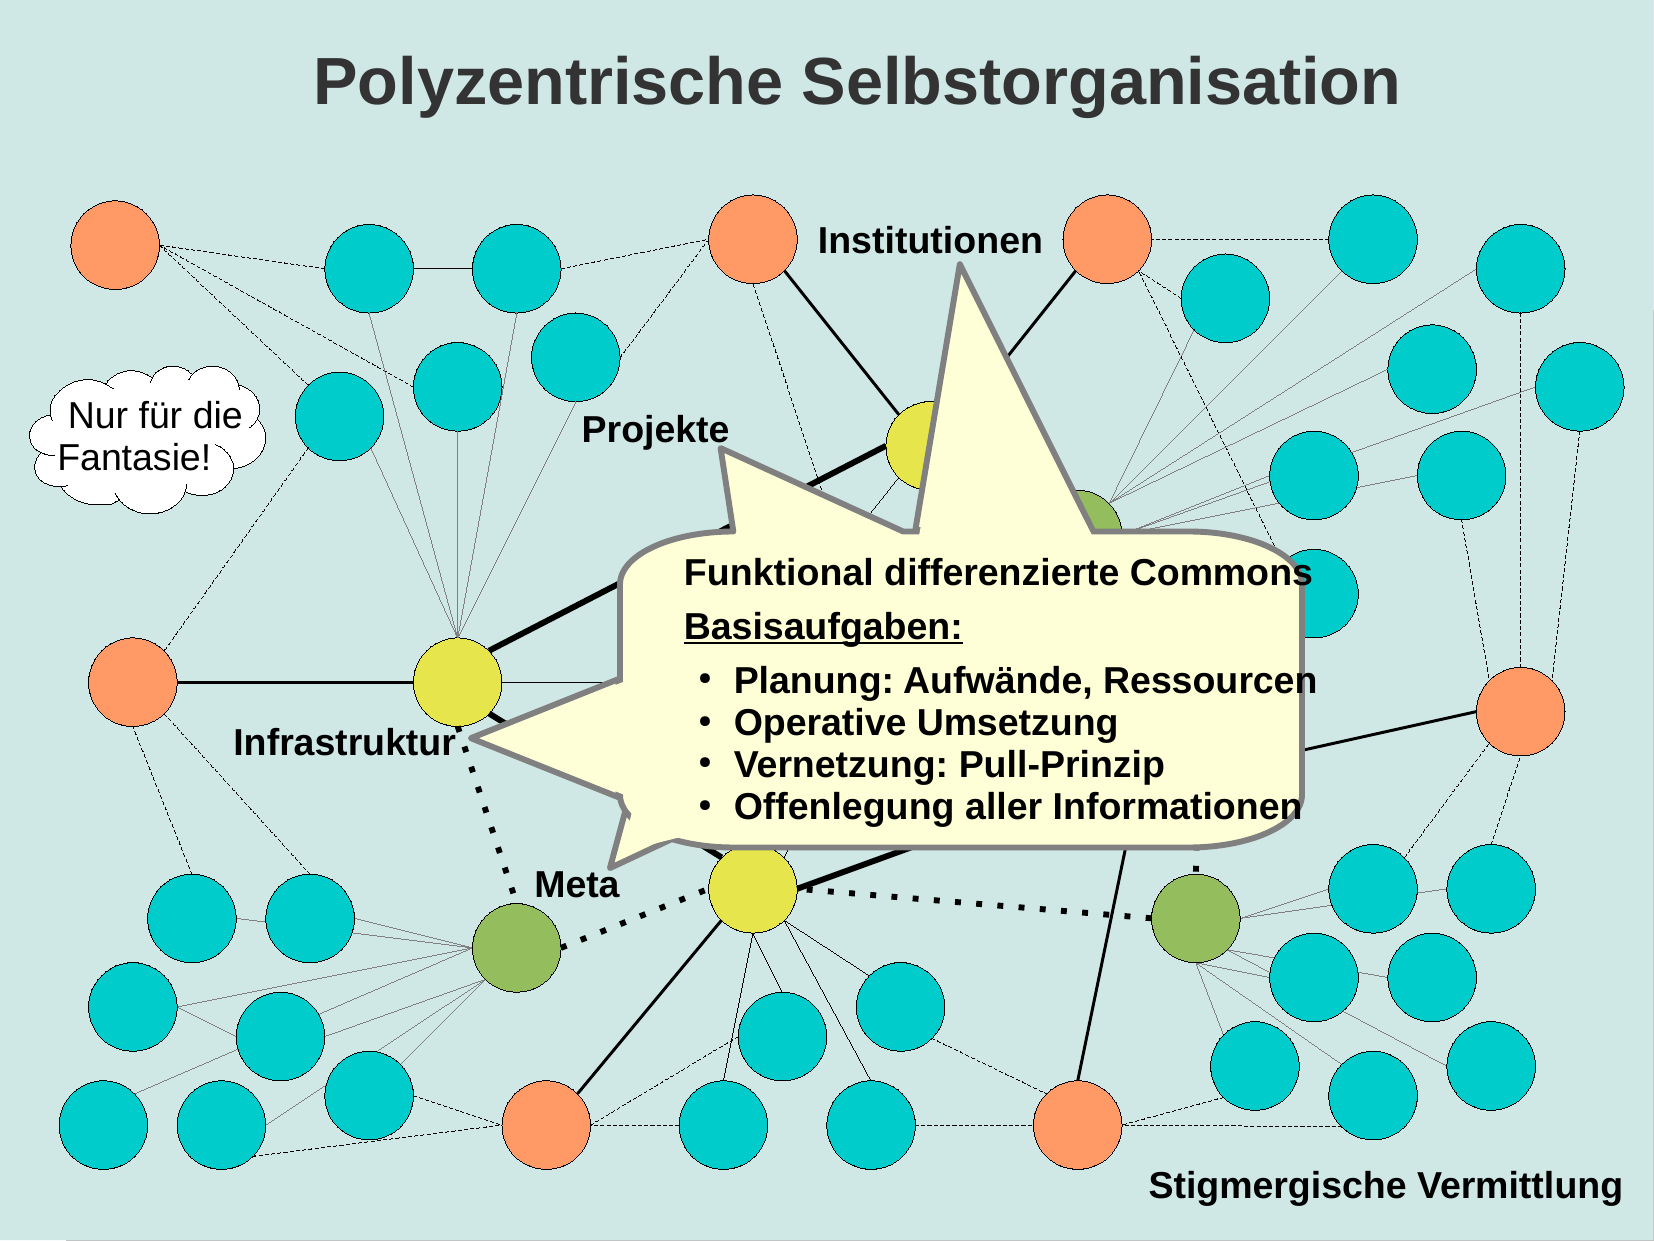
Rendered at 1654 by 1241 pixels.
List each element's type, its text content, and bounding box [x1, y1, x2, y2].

text_box Funktional differenzierte Commons Basisaufgaben: Planung: Aufwände, Ressourcen Operative Umsetzung Vernetzung: Pull-Prinzip Offenlegung aller Informationen [620, 448, 1302, 848]
text_box Projekte [566, 401, 745, 459]
text_box [0, 0, 1654, 1241]
text_box Institutionen [803, 212, 1059, 270]
title Polyzentrische Selbstorganisation [121, 37, 1595, 125]
text_box Meta [519, 856, 635, 914]
text_box Infrastruktur [218, 714, 471, 772]
text_box Nur für die Fantasie! [29, 366, 266, 514]
text_box Stigmergische Vermittlung [1133, 1157, 1639, 1215]
